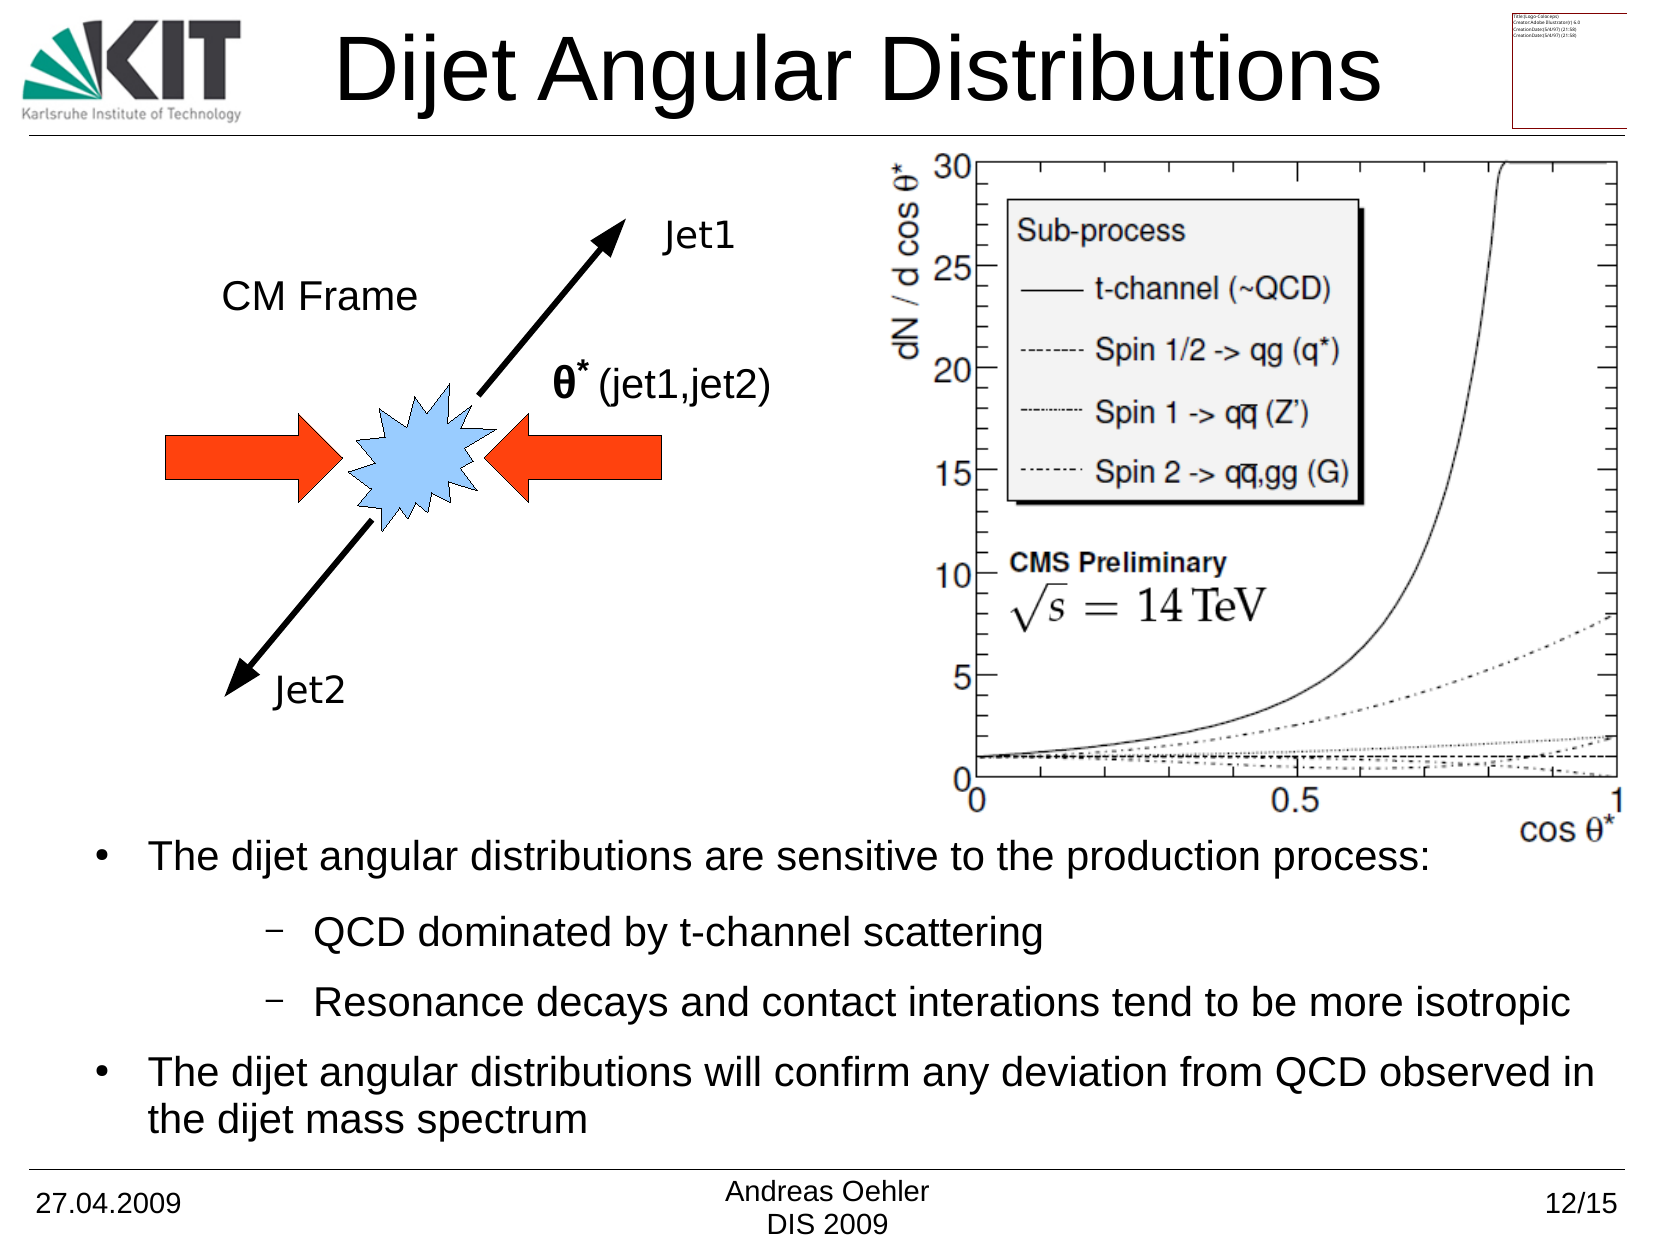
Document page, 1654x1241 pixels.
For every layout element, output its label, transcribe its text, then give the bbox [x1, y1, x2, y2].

picture [11, 15, 251, 128]
text_box CM Frame [206, 265, 434, 328]
text_box θ* (jet1,jet2) [537, 342, 798, 418]
picture [885, 141, 1629, 872]
title Dijet Angular Distributions [118, 17, 1601, 121]
text_box [165, 413, 343, 503]
text_box Jet2 [259, 661, 363, 720]
text_box [484, 413, 662, 503]
text_box Jet1 [649, 206, 752, 266]
list The dijet angular distributions are sensitive to the production process: QCD dominated by t-channel scattering Resonance decays and contact interations tend to be more isotropic The dijet angular distributions will confirm any deviation from QCD observed in the dijet mass spectrum [76, 832, 1625, 1158]
text_box [348, 383, 497, 532]
